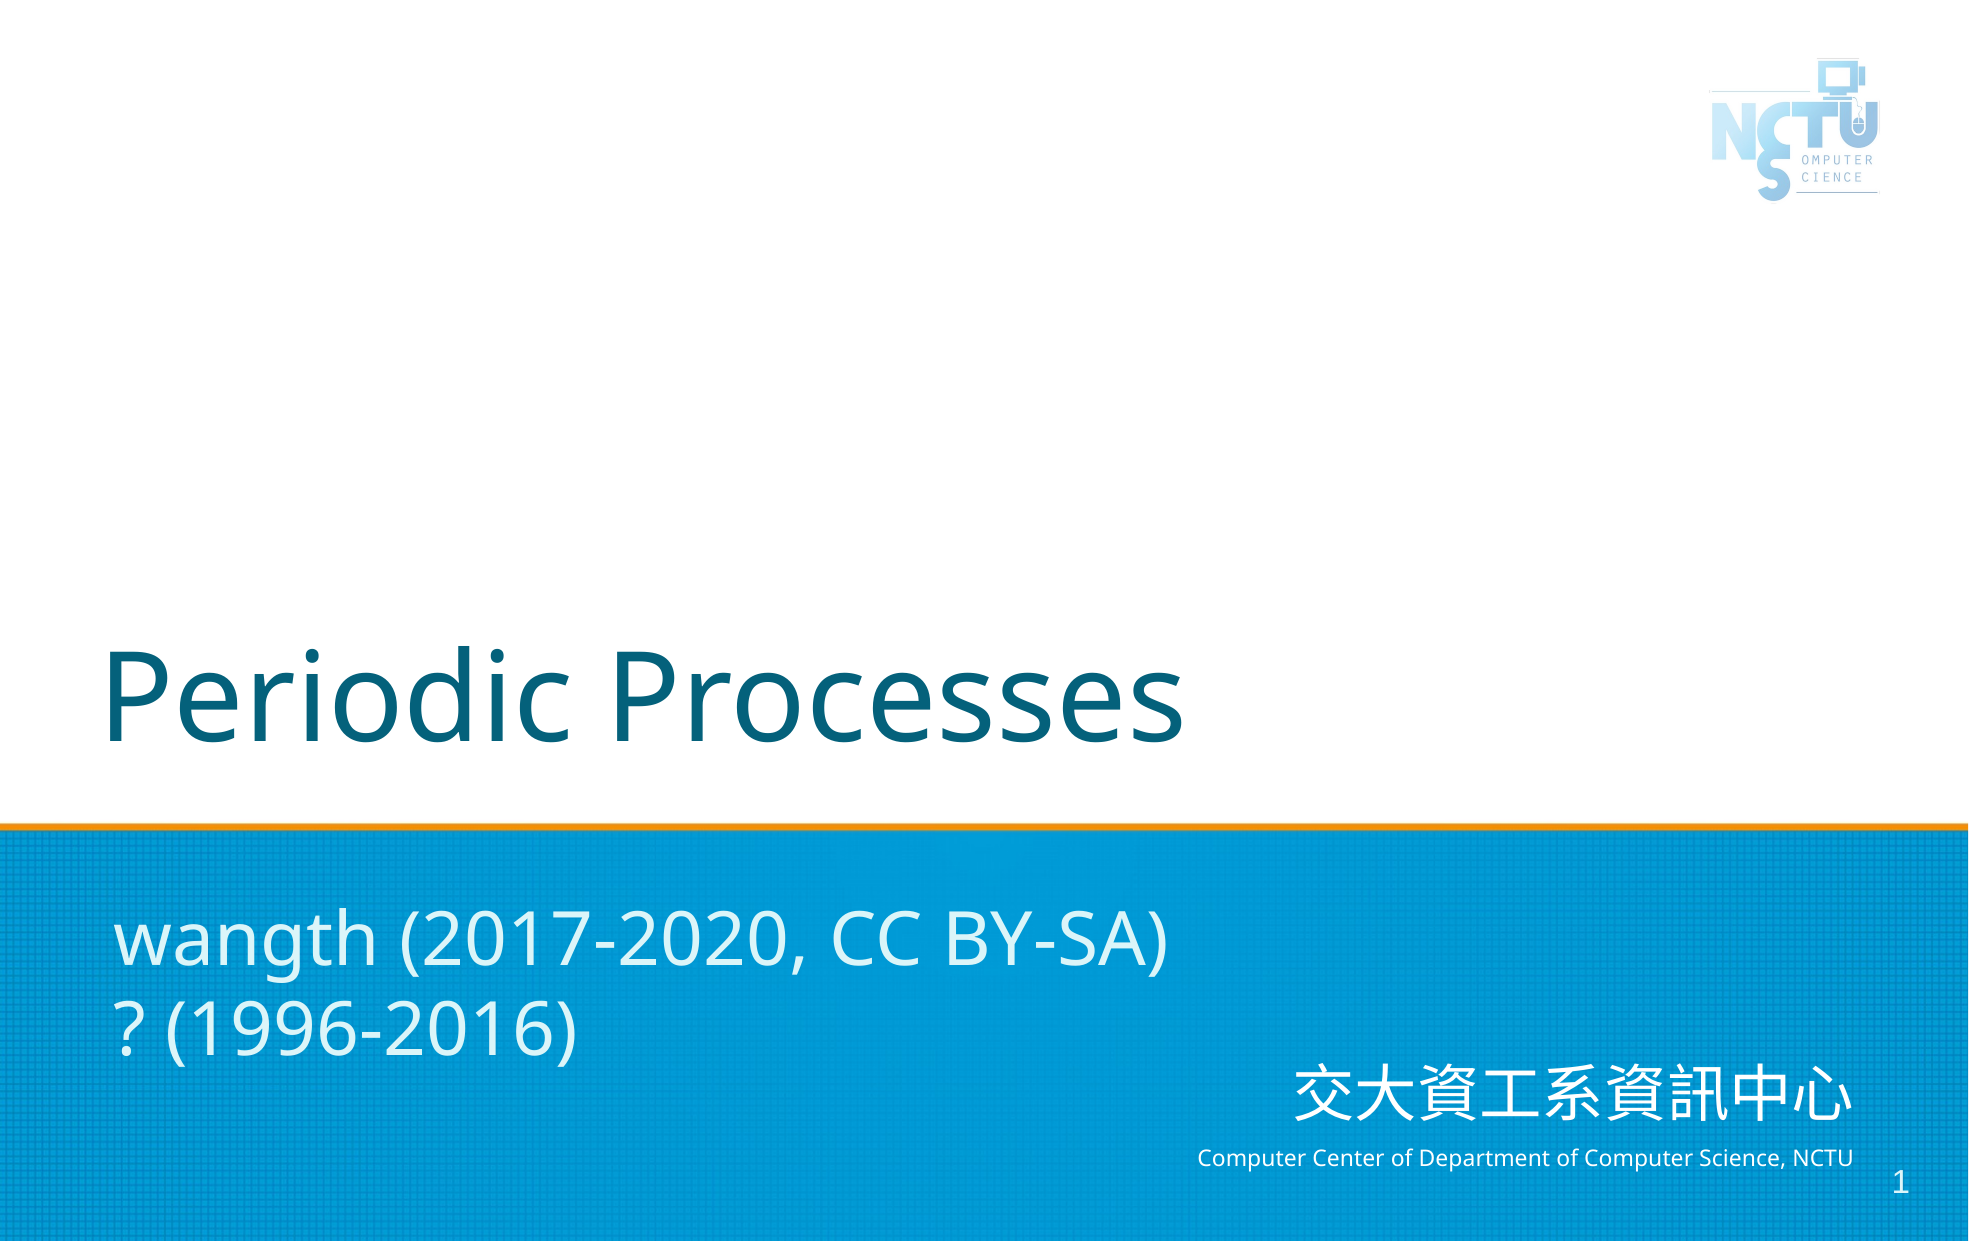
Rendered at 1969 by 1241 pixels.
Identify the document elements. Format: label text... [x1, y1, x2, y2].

subtitle wangth (2017-2020, CC BY-SA) ? (1996-2016) [98, 875, 1783, 1103]
title Periodic Processes [98, 559, 1870, 767]
slide_number <number> [1841, 1145, 1960, 1241]
picture [0, 0, 1969, 832]
